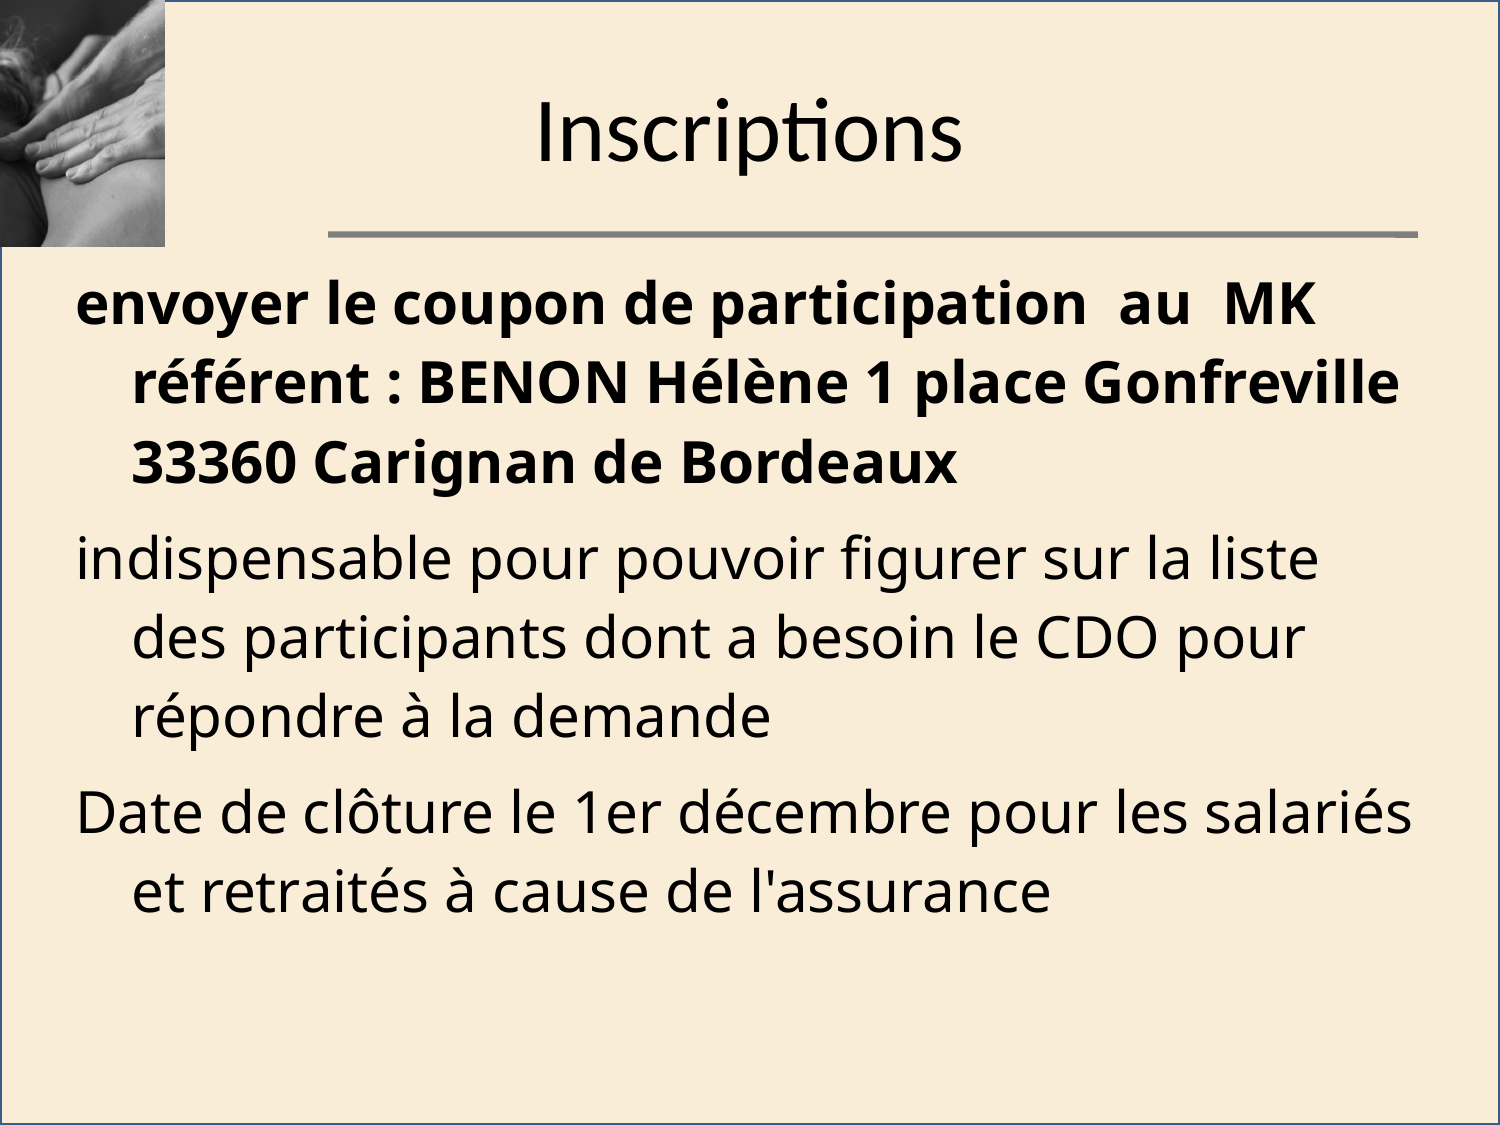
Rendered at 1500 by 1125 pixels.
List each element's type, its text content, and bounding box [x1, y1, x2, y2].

list envoyer le coupon de participation au MK référent : BENON Hélène 1 place Gonfreville 33360 Carignan de Bordeaux indispensable pour pouvoir figurer sur la liste des participants dont a besoin le CDO pour répondre à la demande Date de clôture le 1er décembre pour les salariés et retraités à cause de l'assurance [75, 262, 1426, 991]
picture [0, 0, 165, 247]
title Inscriptions [75, 28, 1426, 250]
